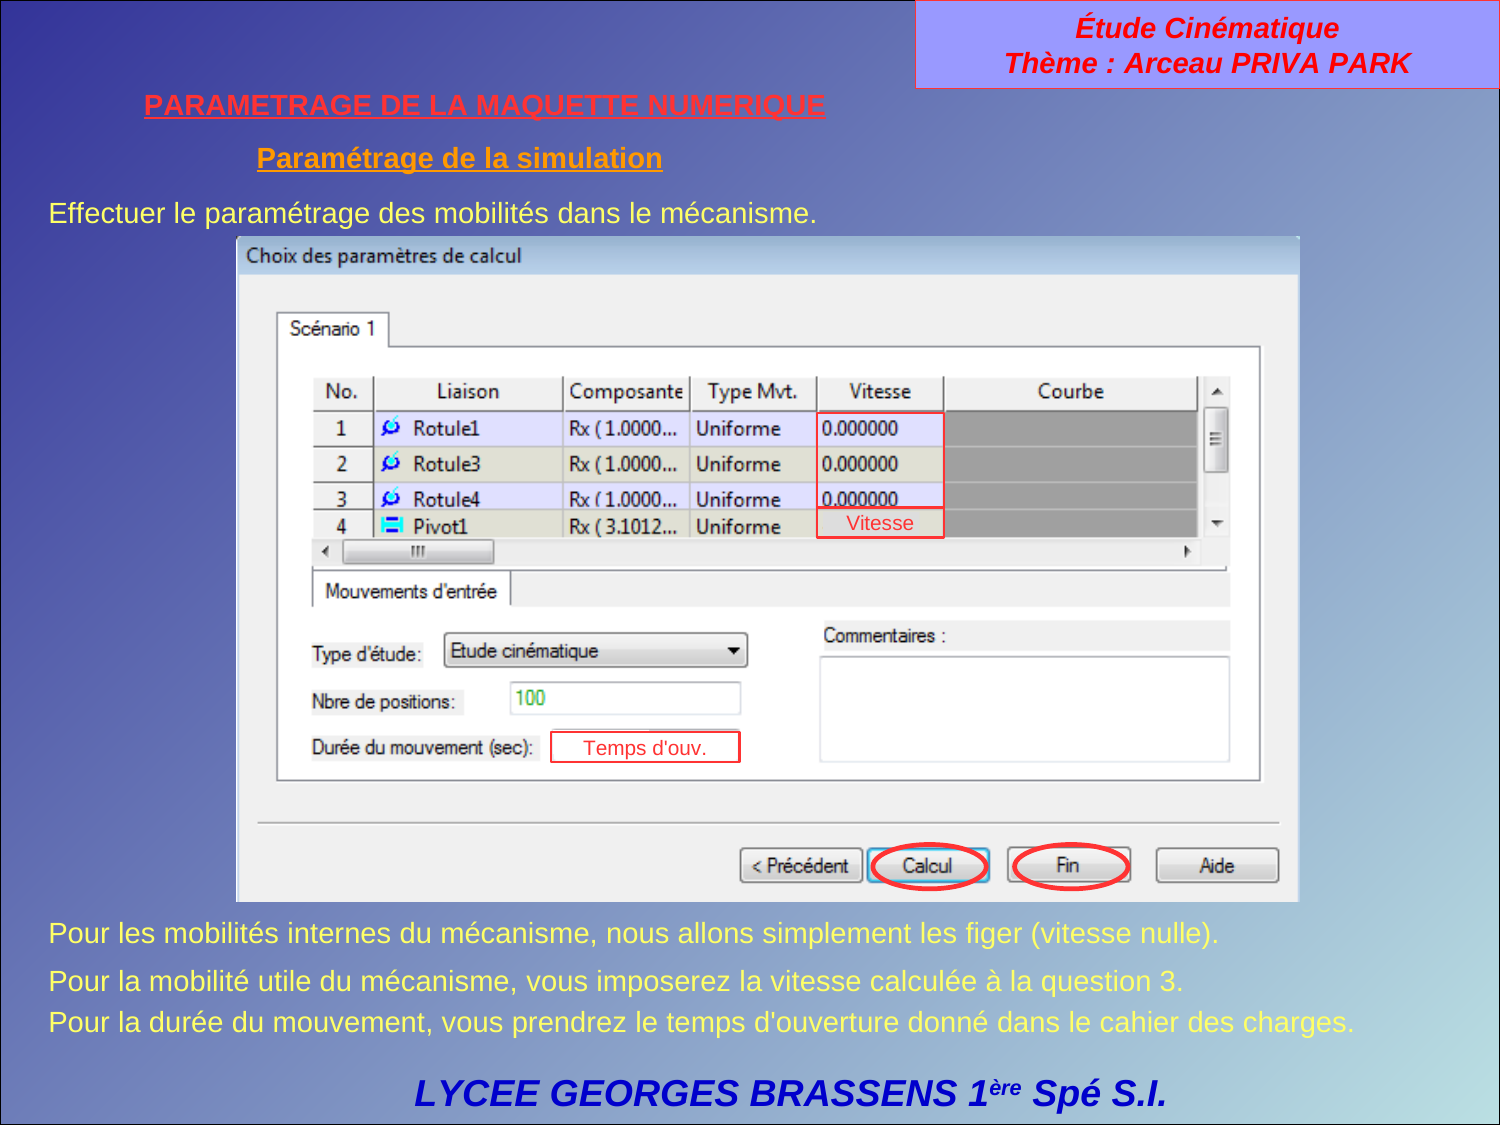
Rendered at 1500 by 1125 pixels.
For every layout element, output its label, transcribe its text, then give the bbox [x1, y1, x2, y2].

text_box PARAMETRAGE DE LA MAQUETTE NUMERIQUE [129, 78, 842, 130]
picture [236, 236, 1300, 902]
text_box Temps d'ouv. [550, 731, 740, 762]
text_box Paramétrage de la simulation [241, 131, 679, 183]
text_box Pour la durée du mouvement, vous prendrez le temps d'ouverture donné dans le cahier des charges. [33, 995, 1479, 1047]
text_box Pour les mobilités internes du mécanisme, nous allons simplement les figer (vitesse nulle). [33, 907, 1479, 954]
text_box Effectuer le paramétrage des mobilités dans le mécanisme. [33, 186, 1395, 237]
text_box Pour la mobilité utile du mécanisme, vous imposerez la vitesse calculée à la question 3. [33, 954, 1479, 995]
text_box Vitesse [816, 509, 944, 538]
